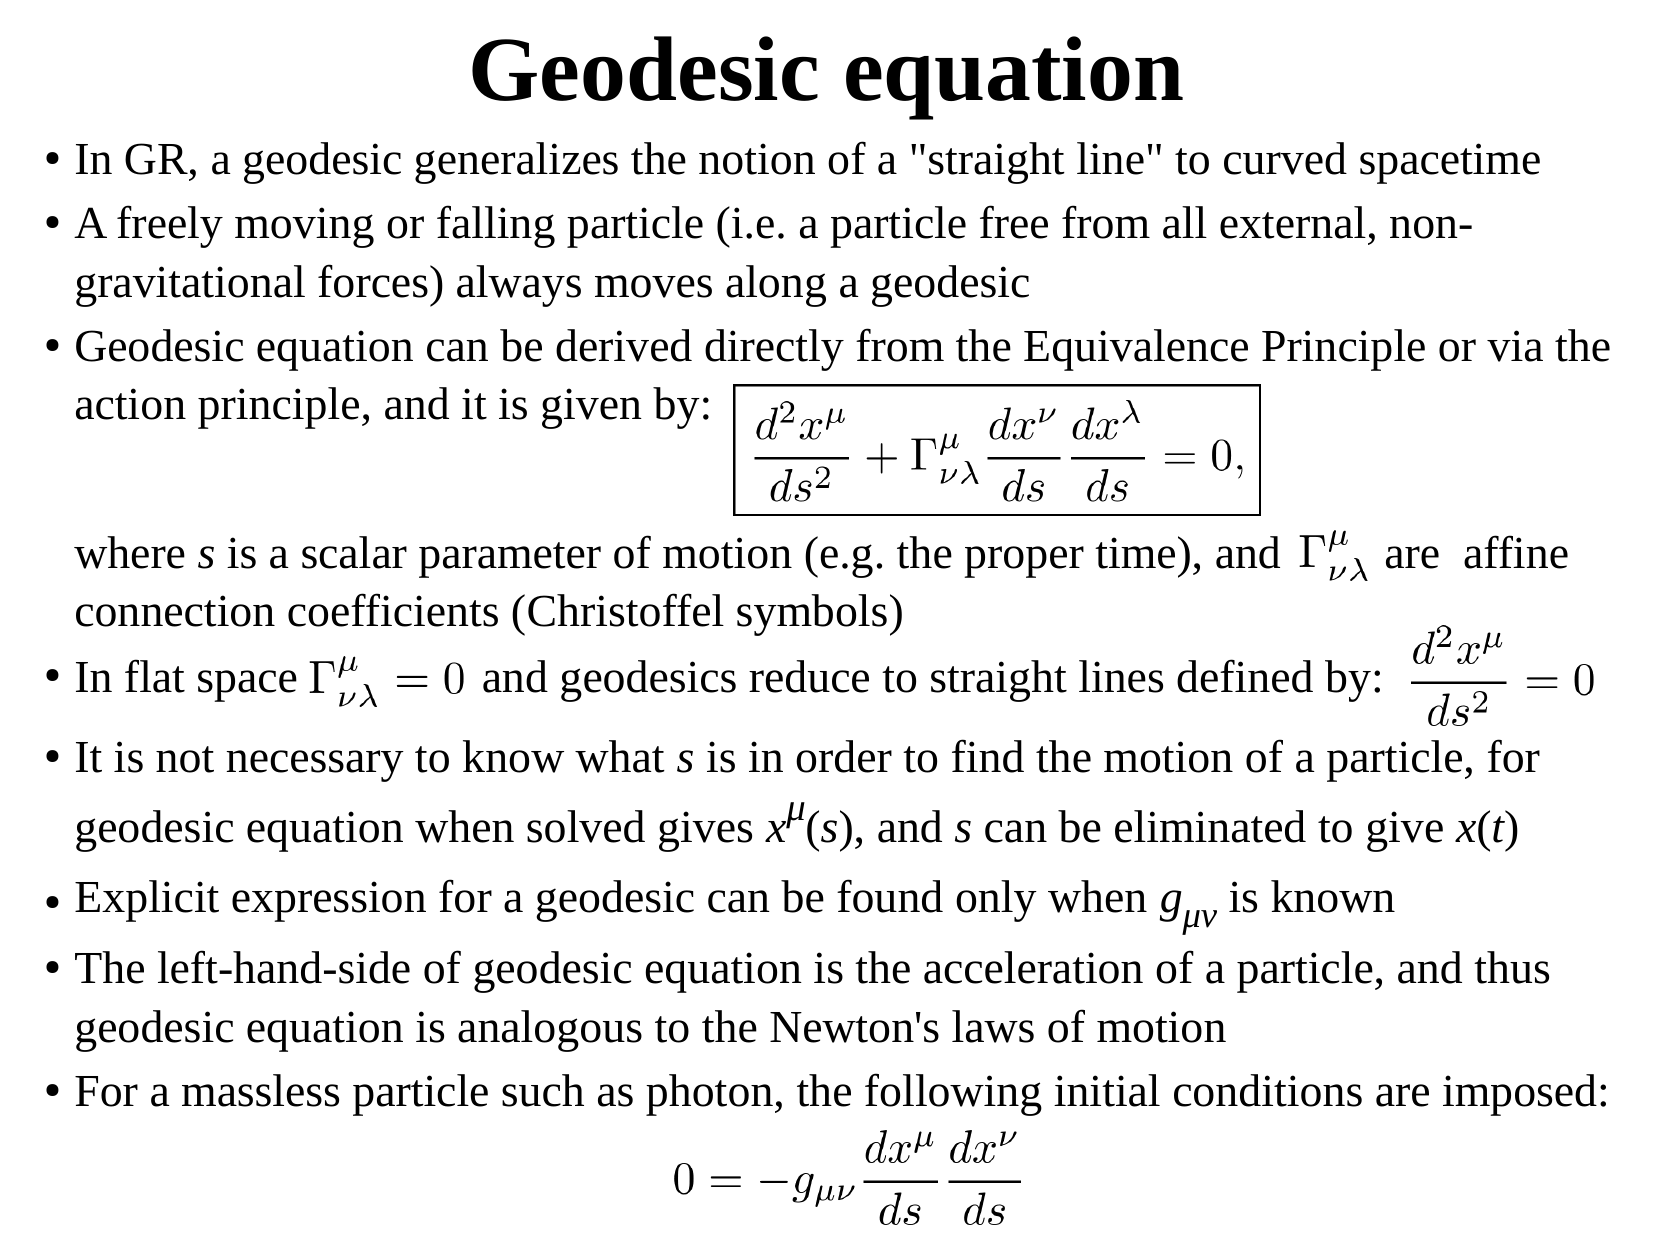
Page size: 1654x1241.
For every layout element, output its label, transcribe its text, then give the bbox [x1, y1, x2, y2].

picture [1299, 530, 1368, 581]
title Geodesic equation [82, 18, 1571, 121]
list In GR, a geodesic generalizes the notion of a "straight line" to curved spacetime A freely moving or falling particle (i.e. a particle free from all external, non-gravitational forces) always moves along a geodesic Geodesic equation can be derived directly from the Equivalence Principle or via the action principle, and it is given by: where s is a scalar parameter of motion (e.g. the proper time), and are affine connection coefficients (Christoffel symbols) In flat space and geodesics reduce to straight lines defined by: It is not necessary to know what s is in order to find the motion of a particle, for geodesic equation when solved gives xμ(s), and s can be eliminated to give x(t) Explicit expression for a geodesic can be found only when gμν is known The left-hand-side of geodesic equation is the acceleration of a particle, and thus geodesic equation is analogous to the Newton's laws of motion For a massless particle such as photon, the following initial conditions are imposed: [44, 126, 1620, 1117]
picture [1411, 625, 1594, 726]
picture [674, 1130, 1021, 1225]
picture [733, 384, 1261, 517]
picture [309, 656, 464, 707]
